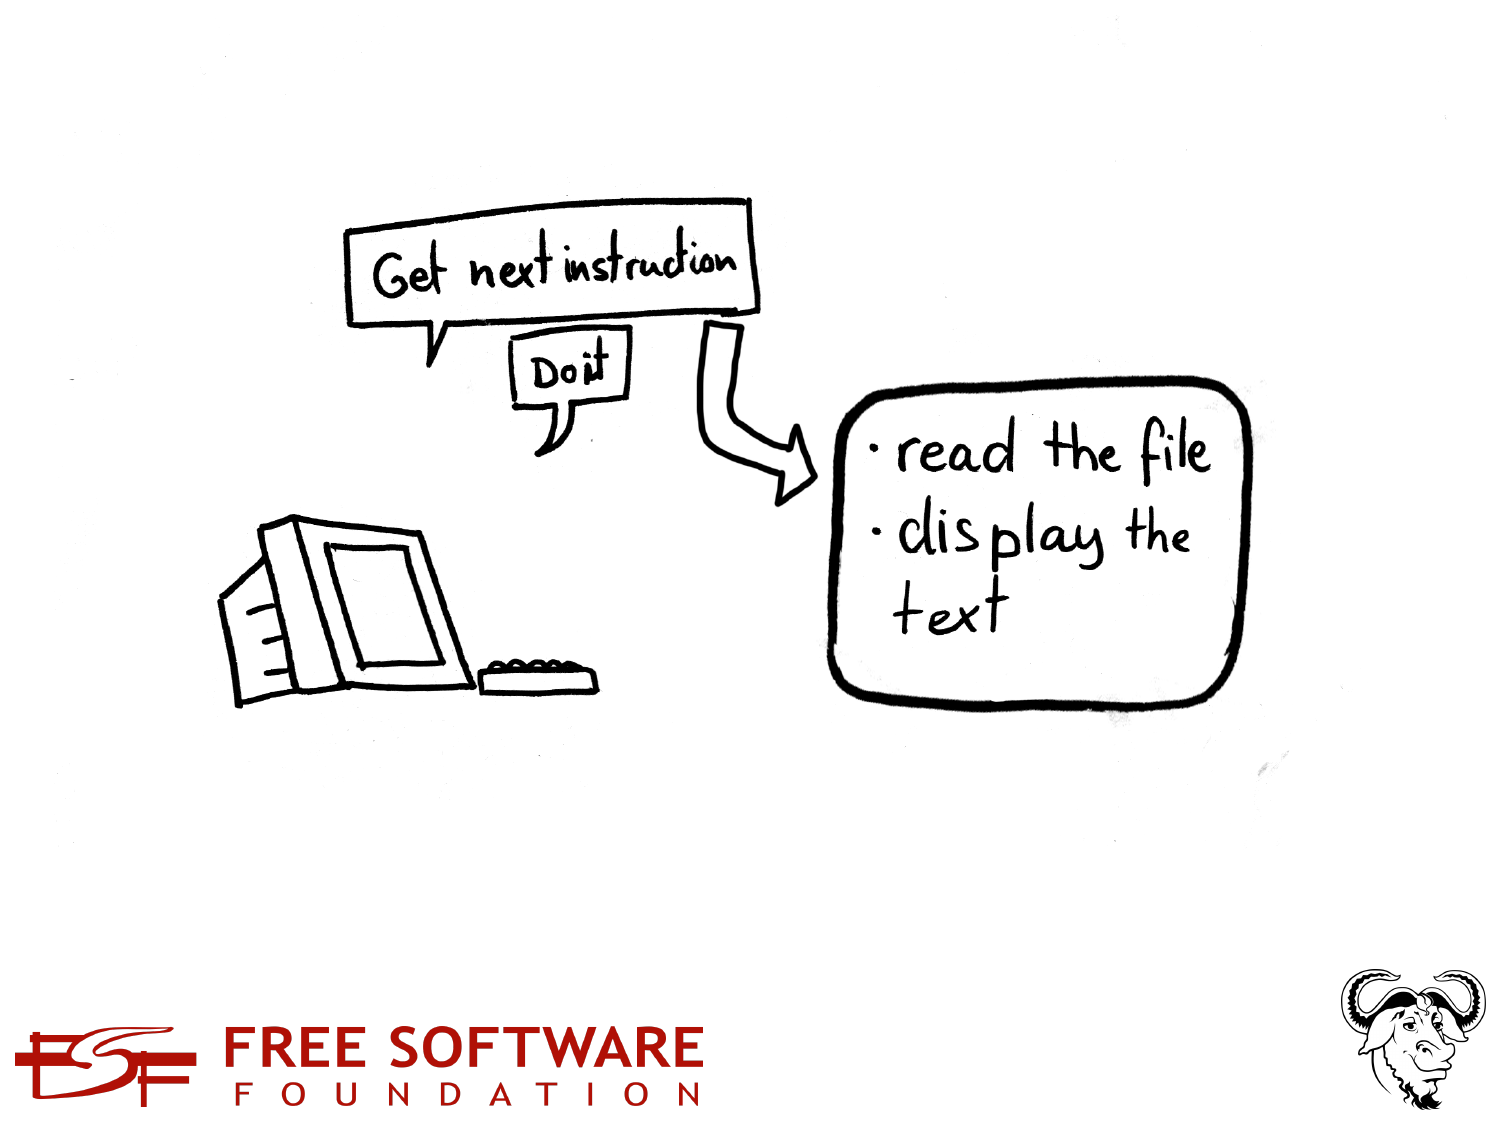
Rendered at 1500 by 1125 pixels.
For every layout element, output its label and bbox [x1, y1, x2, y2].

picture [1341, 969, 1486, 1110]
picture [53, 15, 1472, 917]
picture [15, 1026, 703, 1107]
